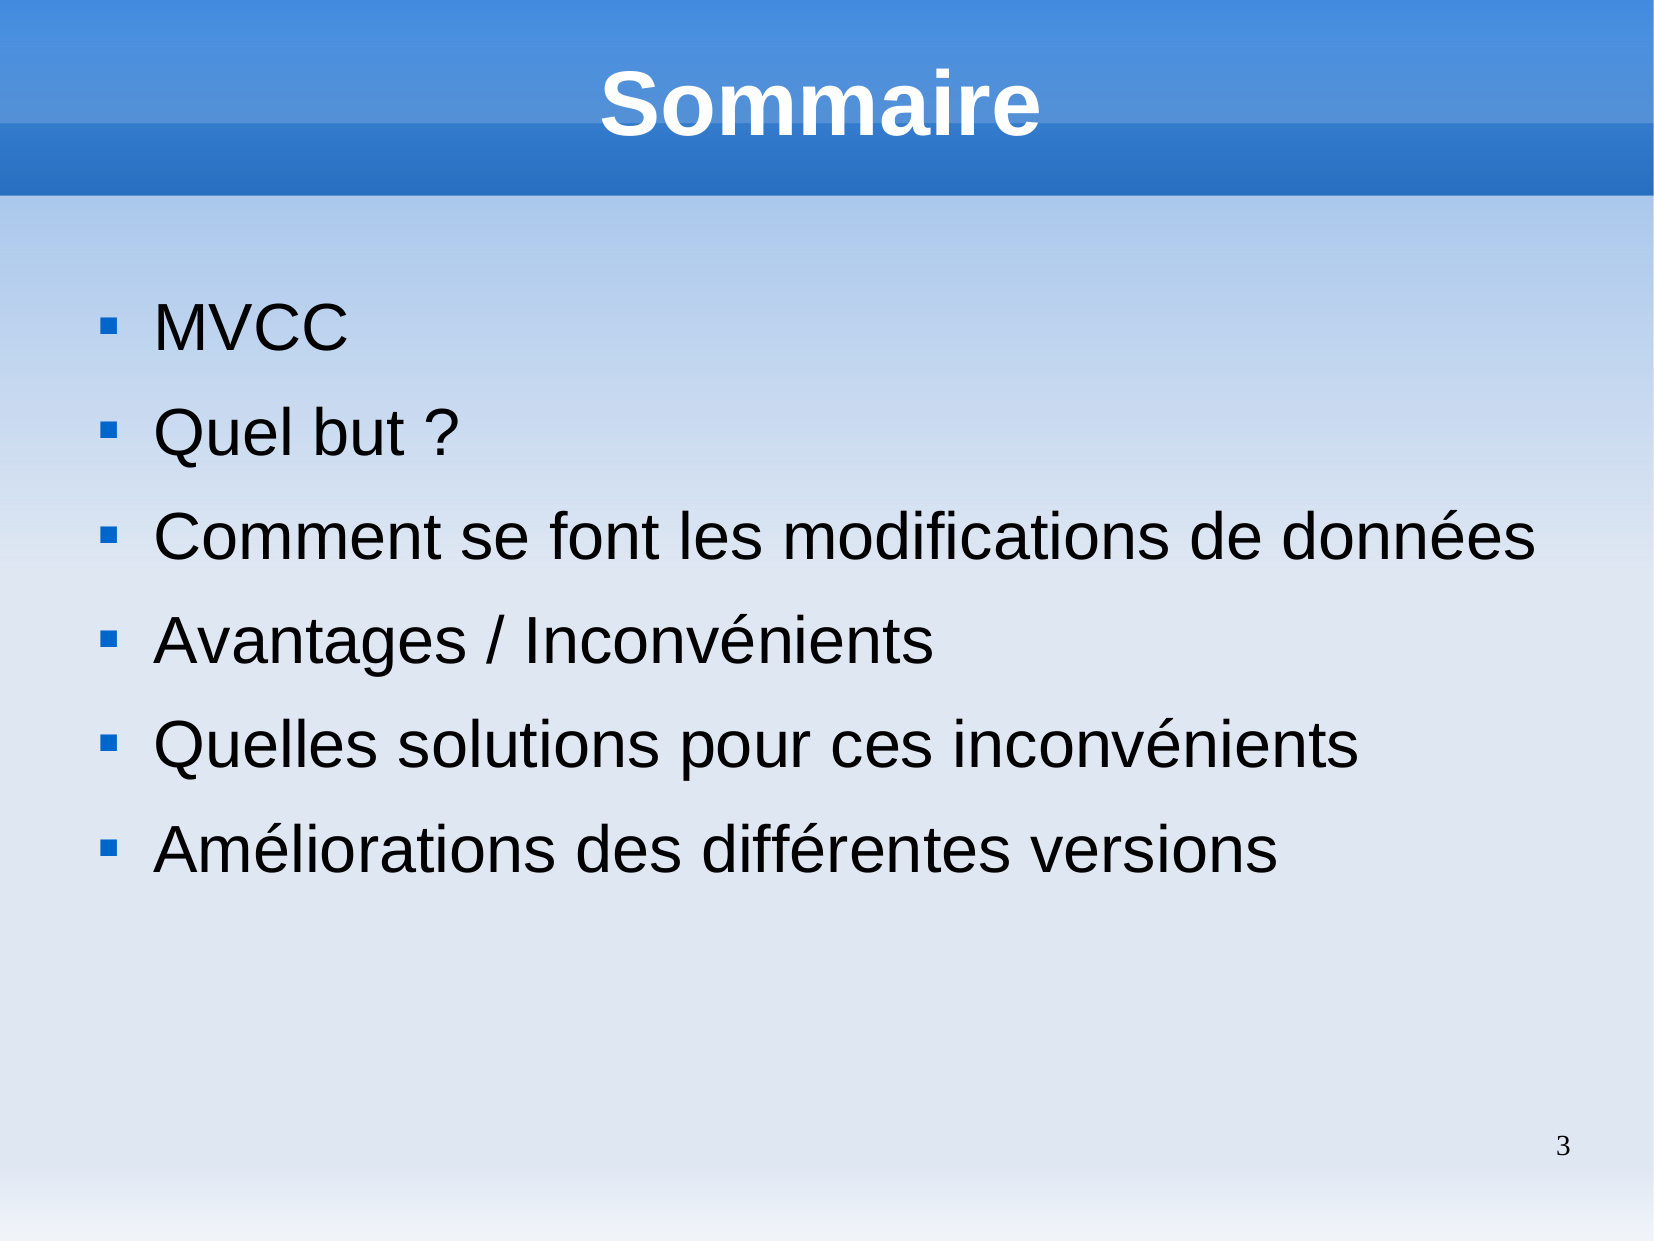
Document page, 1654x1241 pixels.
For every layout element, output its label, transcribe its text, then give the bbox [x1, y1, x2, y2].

title Sommaire [76, 0, 1565, 208]
list MVCC Quel but ? Comment se font les modifications de données Avantages / Inconvénients Quelles solutions pour ces inconvénients Améliorations des différentes versions [82, 290, 1571, 1094]
picture [0, 0, 1654, 1241]
